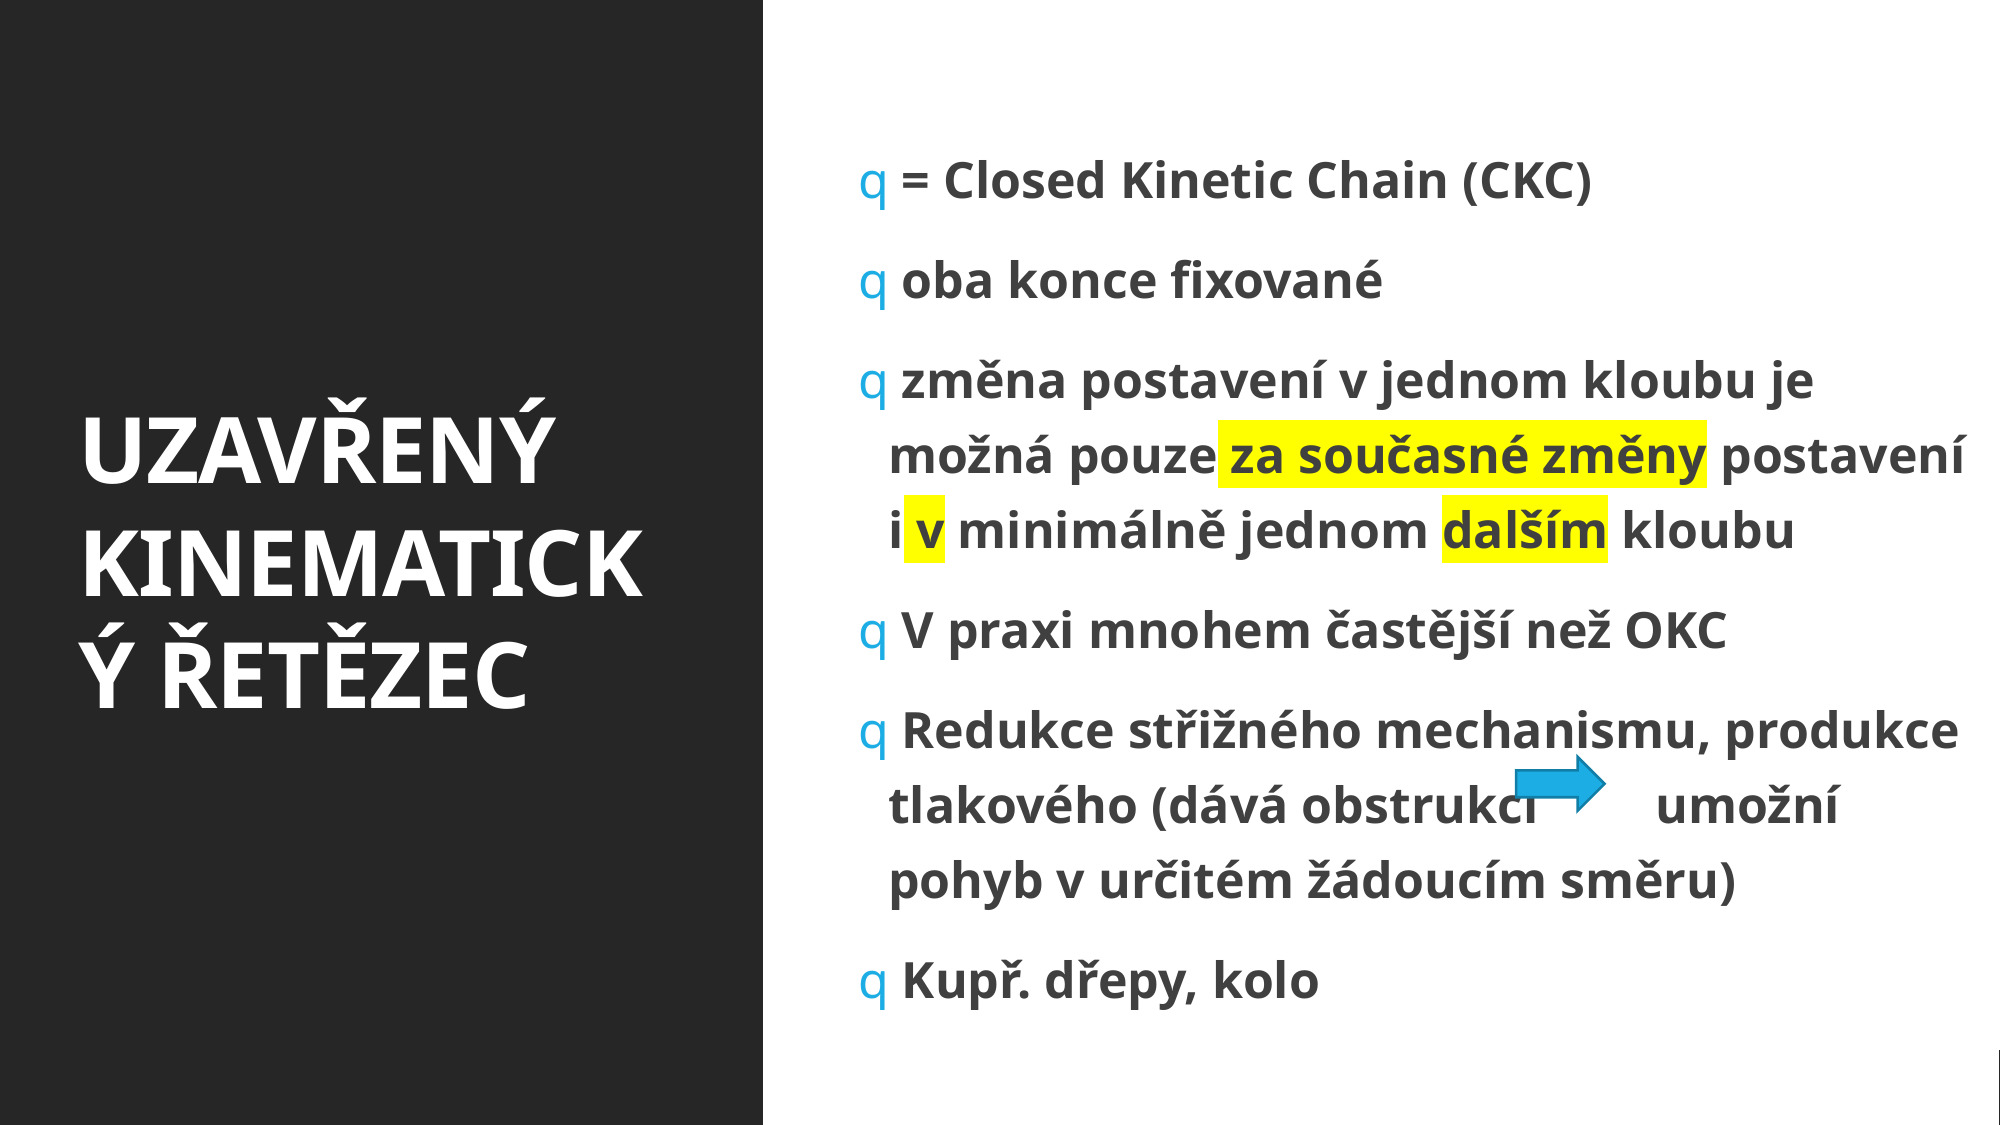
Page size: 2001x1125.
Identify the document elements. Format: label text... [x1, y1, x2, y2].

title UZAVŘENÝ KINEMATICKÝ ŘETĚZEC [63, 99, 679, 1026]
list = Closed Kinetic Chain (CKC) oba konce fixované změna postavení v jednom kloubu je možná pouze za současné změny postavení i v minimálně jednom dalším kloubu V praxi mnohem častější než OKC Redukce střižného mechanismu, produkce tlakového (dává obstrukci umožní pohyb v určitém žádoucím směru) Kupř. dřepy, kolo [858, 99, 1971, 1053]
text_box [0, 0, 1999, 1125]
